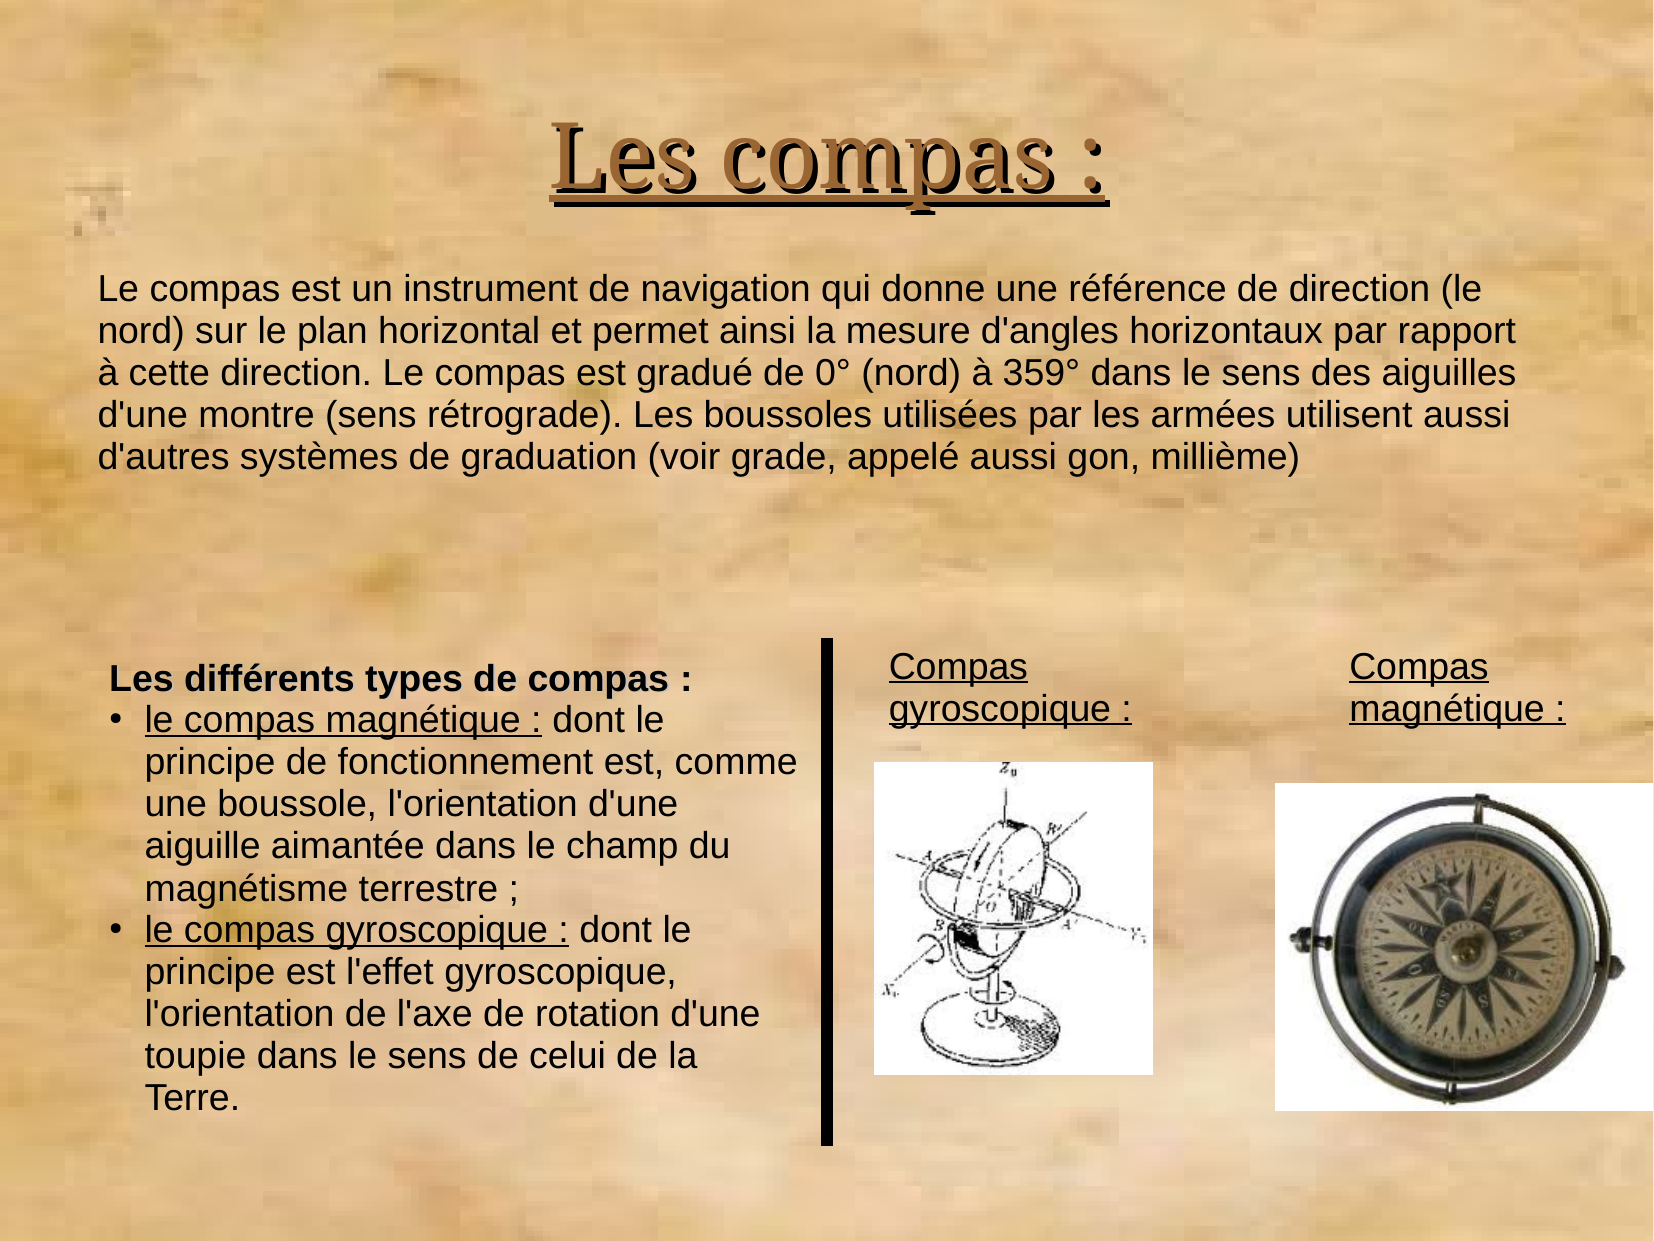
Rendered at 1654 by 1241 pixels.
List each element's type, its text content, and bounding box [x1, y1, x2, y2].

text_box Le compas est un instrument de navigation qui donne une référence de direction (le nord) sur le plan horizontal et permet ainsi la mesure d'angles horizontaux par rapport à cette direction. Le compas est gradué de 0° (nord) à 359° dans le sens des aiguilles d'une montre (sens rétrograde). Les boussoles utilisées par les armées utilisent aussi d'autres systèmes de graduation (voir grade, appelé aussi gon, millième) [82, 259, 1536, 497]
text_box Compas gyroscopique : [874, 637, 1217, 737]
text_box Compas magnétique : [1334, 637, 1595, 737]
picture [0, 0, 1654, 1241]
title Les compas : [82, 49, 1571, 257]
text_box Les différents types de compas : le compas magnétique : dont le principe de fonctionnement est, comme une boussole, l'orientation d'une aiguille aimantée dans le champ du magnétisme terrestre ; le compas gyroscopique : dont le principe est l'effet gyroscopique, l'orientation de l'axe de rotation d'une toupie dans le sens de celui de la Terre. [94, 649, 815, 1171]
